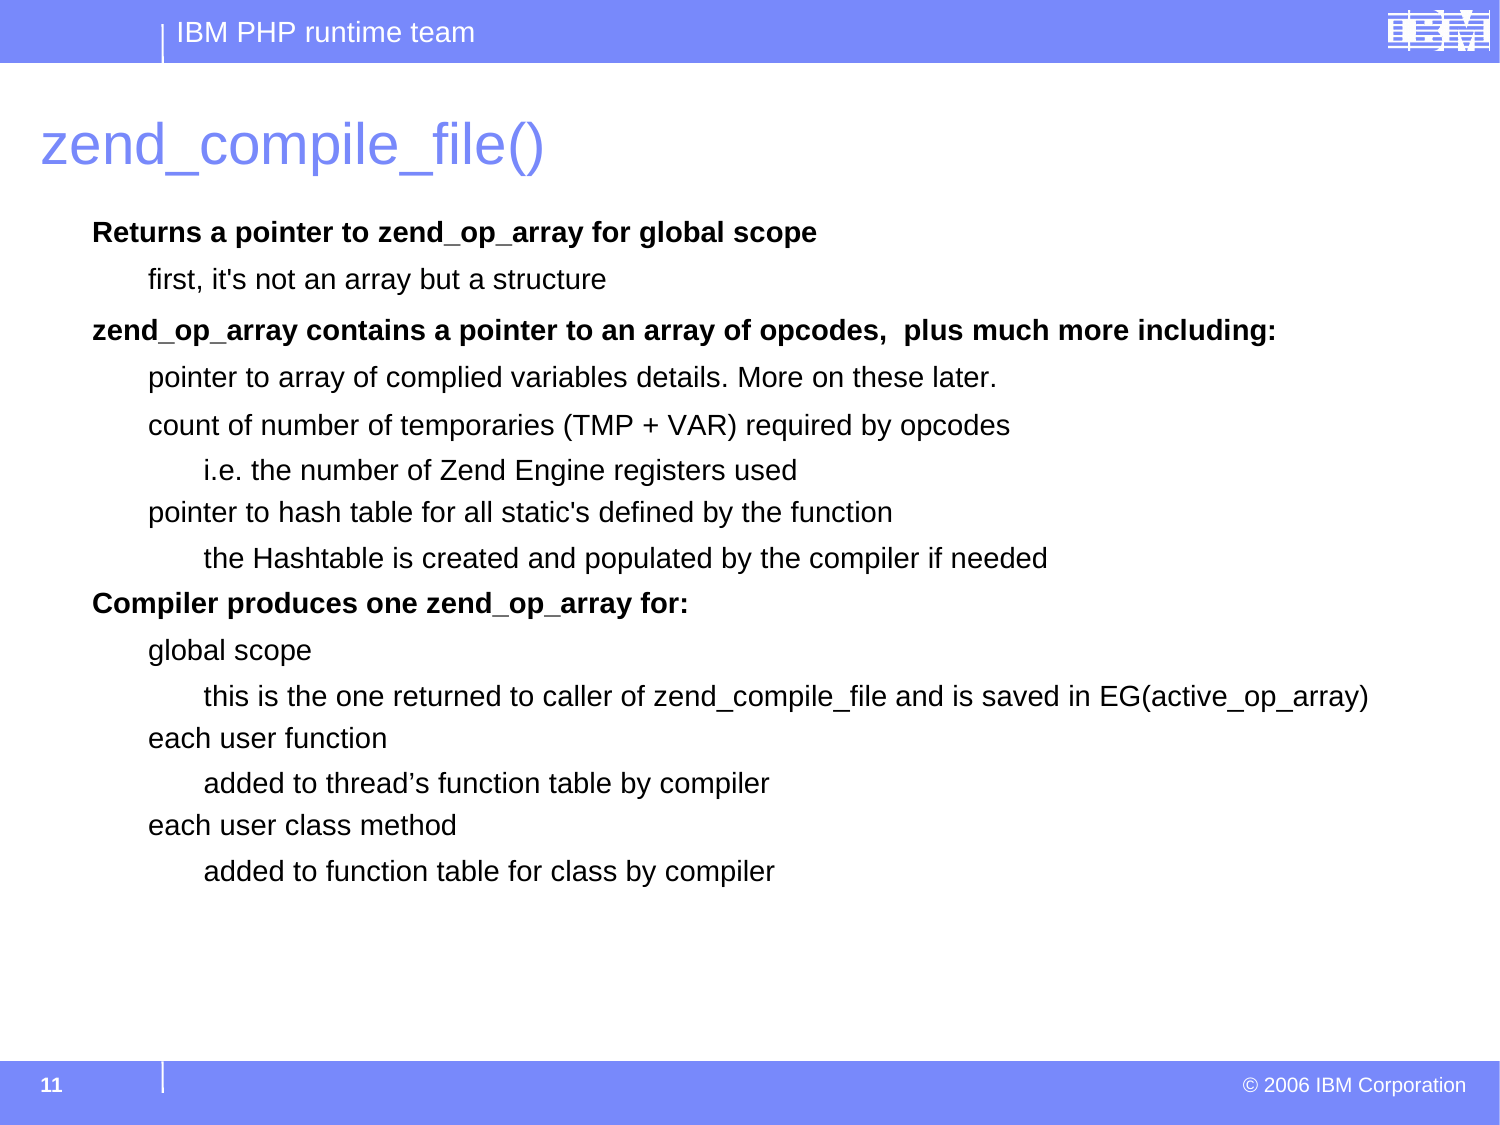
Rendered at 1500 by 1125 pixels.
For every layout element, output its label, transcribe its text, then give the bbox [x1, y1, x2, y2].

list Returns a pointer to zend_op_array for global scope first, it's not an array but a structure zend_op_array contains a pointer to an array of opcodes, plus much more including: pointer to array of complied variables details. More on these later. count of number of temporaries (TMP + VAR) required by opcodes i.e. the number of Zend Engine registers used pointer to hash table for all static's defined by the function the Hashtable is created and populated by the compiler if needed Compiler produces one zend_op_array for: global scope this is the one returned to caller of zend_compile_file and is saved in EG(active_op_array) each user function added to thread’s function table by compiler each user class method added to function table for class by compiler [77, 208, 1441, 1125]
title zend_compile_file()‏ [25, 82, 1378, 184]
